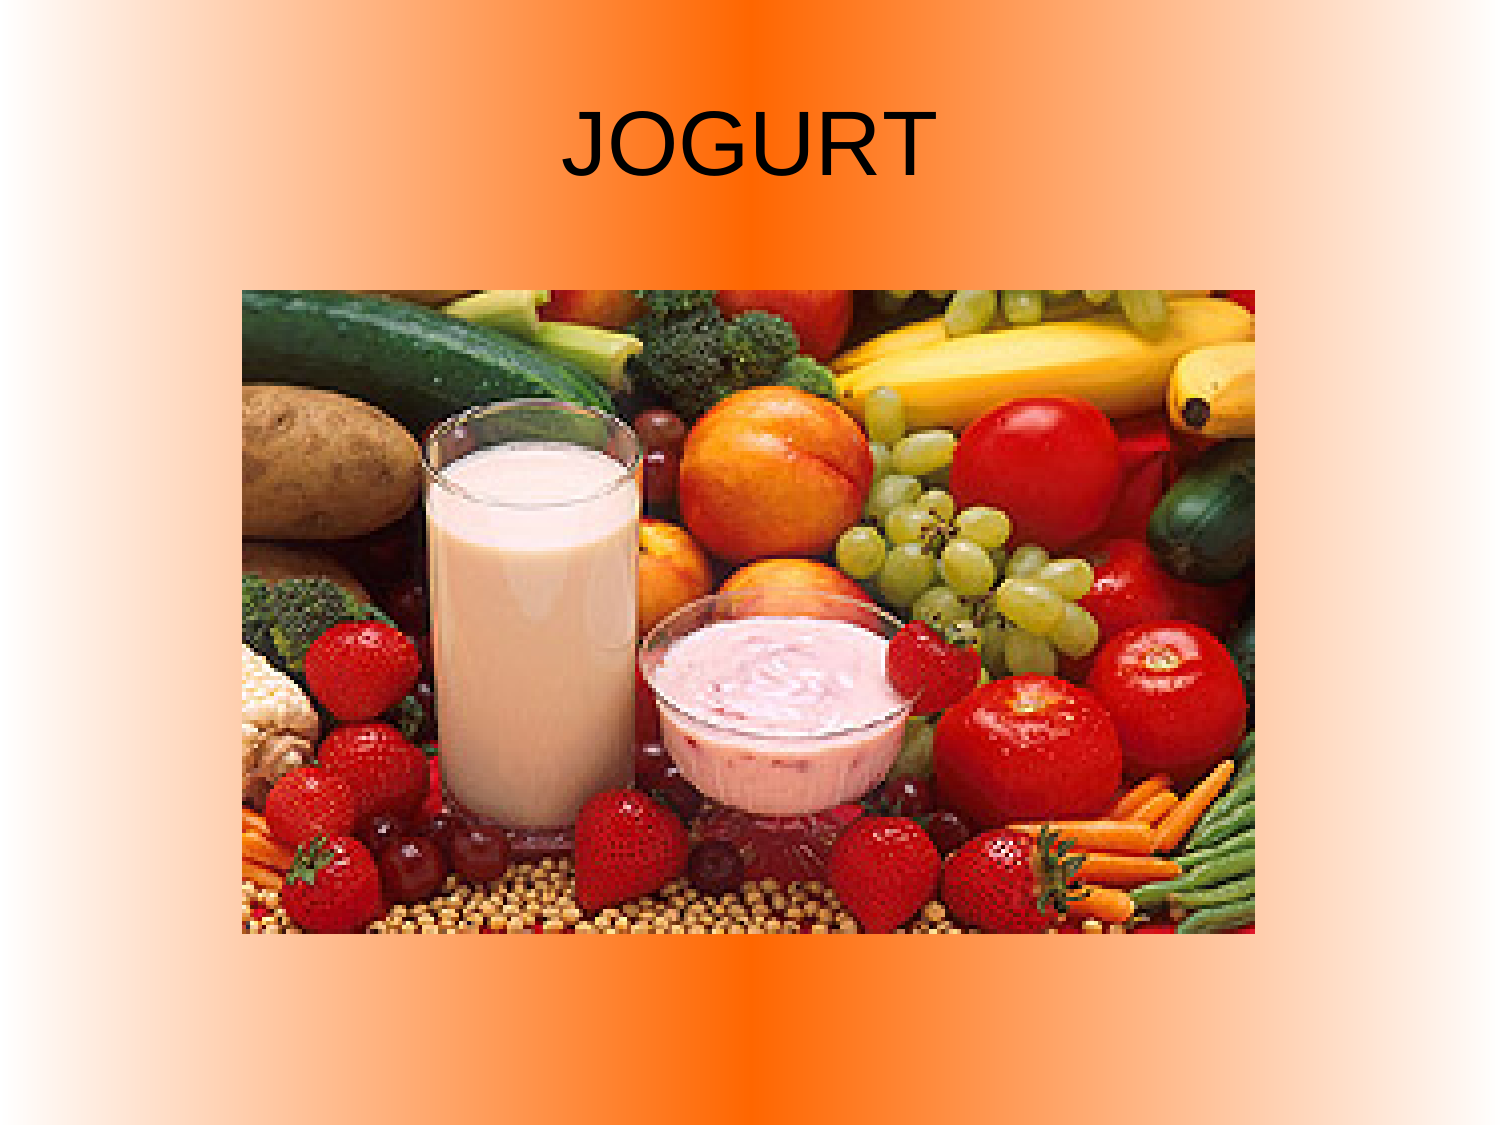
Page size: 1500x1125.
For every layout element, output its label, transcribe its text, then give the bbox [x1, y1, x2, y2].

picture [242, 290, 1255, 934]
title JOGURT [75, 45, 1426, 233]
